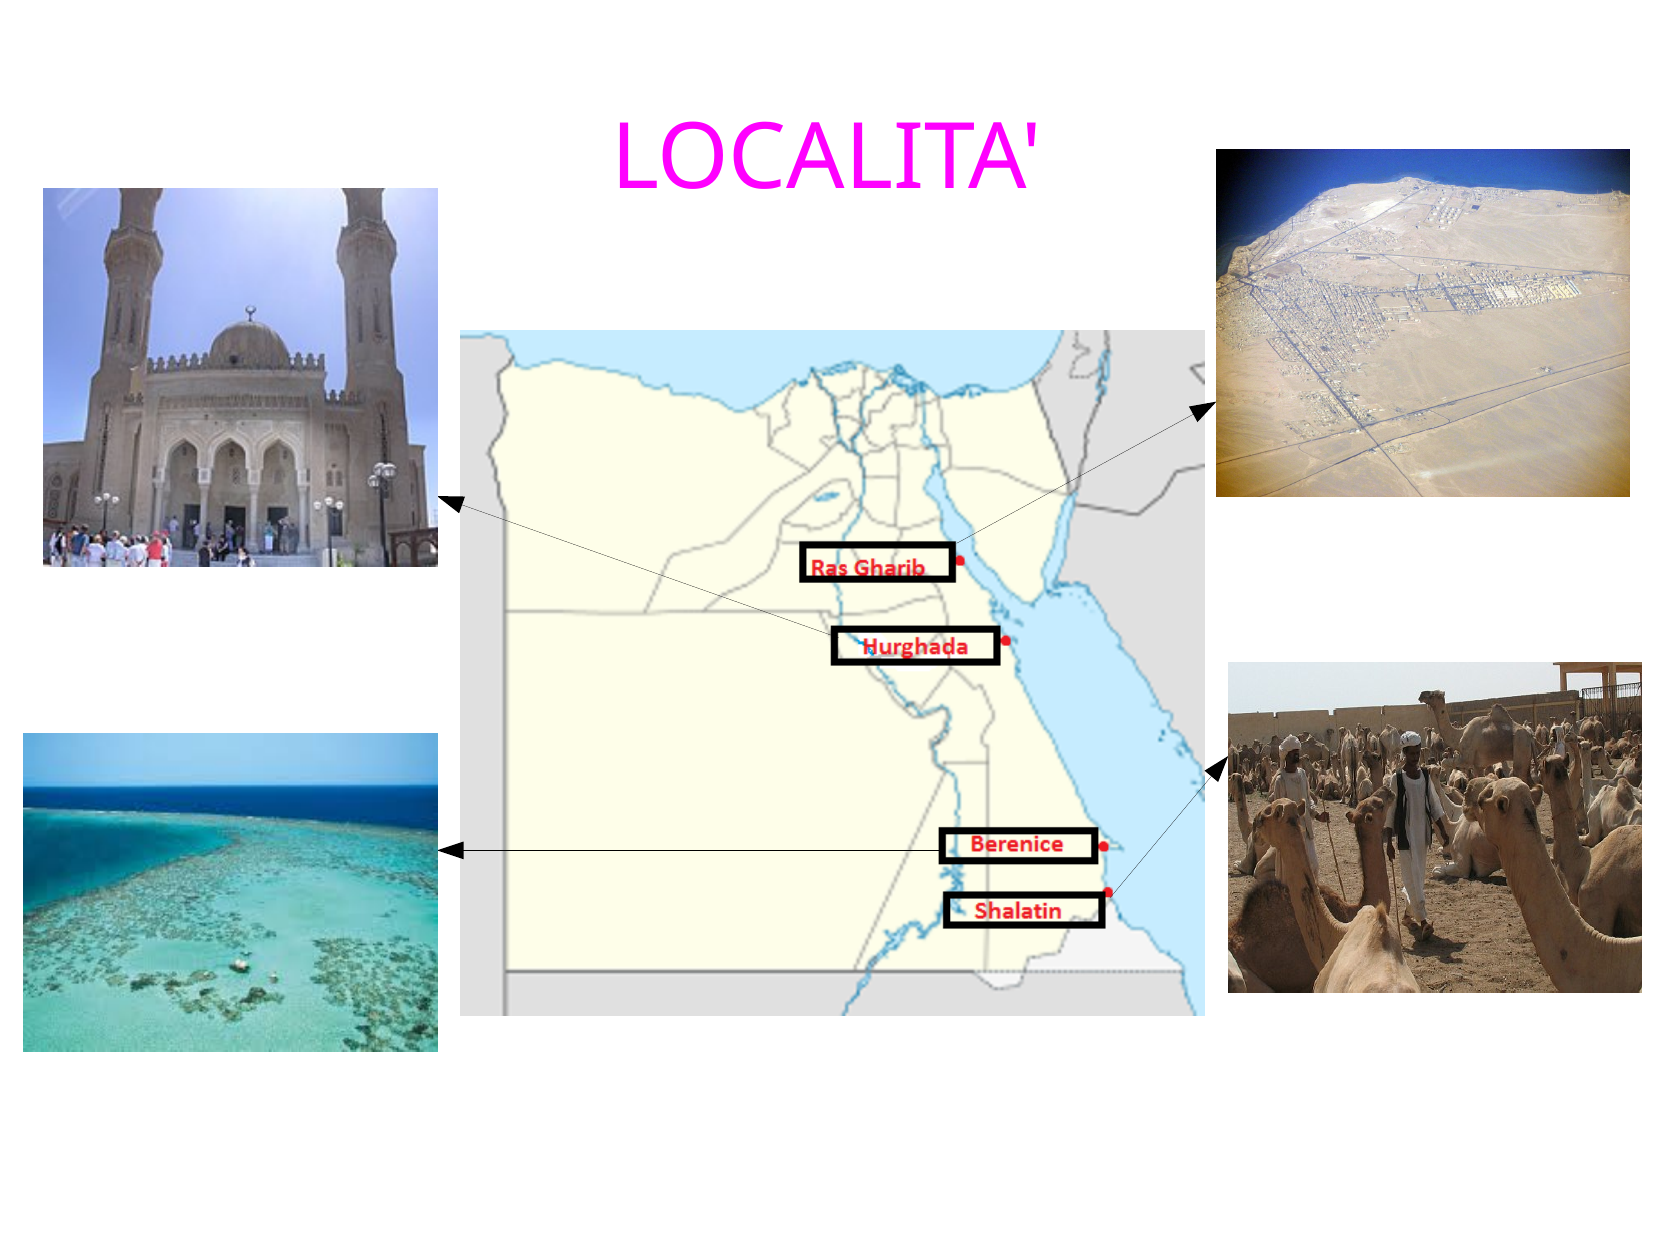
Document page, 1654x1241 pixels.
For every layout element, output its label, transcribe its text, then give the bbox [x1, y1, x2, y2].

picture [23, 733, 438, 1052]
picture [1228, 662, 1642, 993]
title LOCALITA' [82, 49, 1571, 257]
picture [1216, 149, 1630, 497]
picture [460, 330, 1205, 1016]
picture [43, 188, 438, 567]
